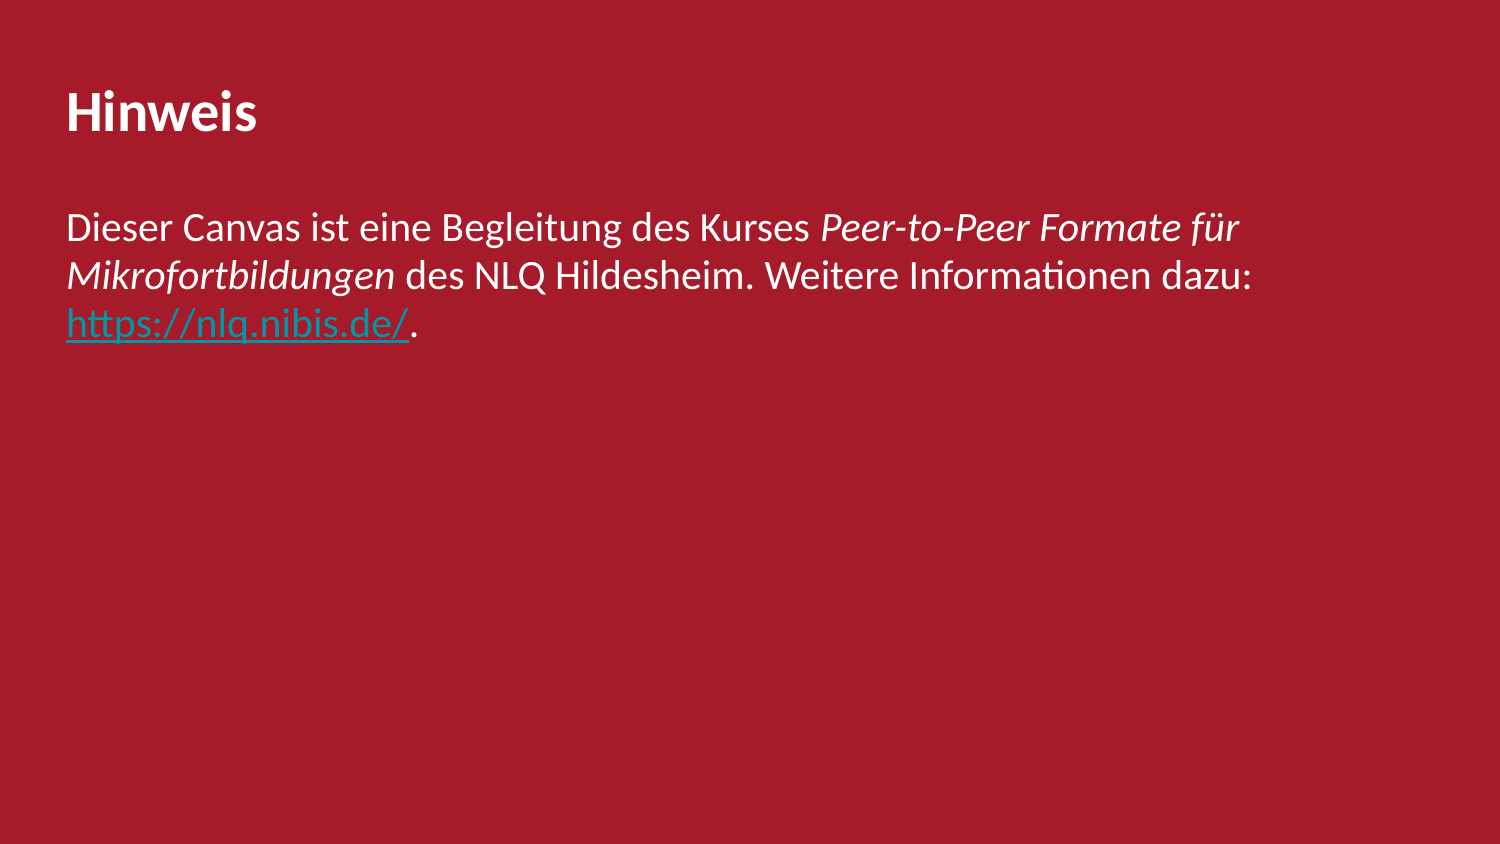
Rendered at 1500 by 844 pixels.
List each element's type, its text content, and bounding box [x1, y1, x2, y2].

text_box Dieser Canvas ist eine Begleitung des Kurses Peer-to-Peer Formate für Mikrofortbildungen des NLQ Hildesheim. Weitere Informationen dazu: https://nlq.nibis.de/. [51, 188, 1448, 750]
text_box Hinweis [51, 72, 1449, 167]
